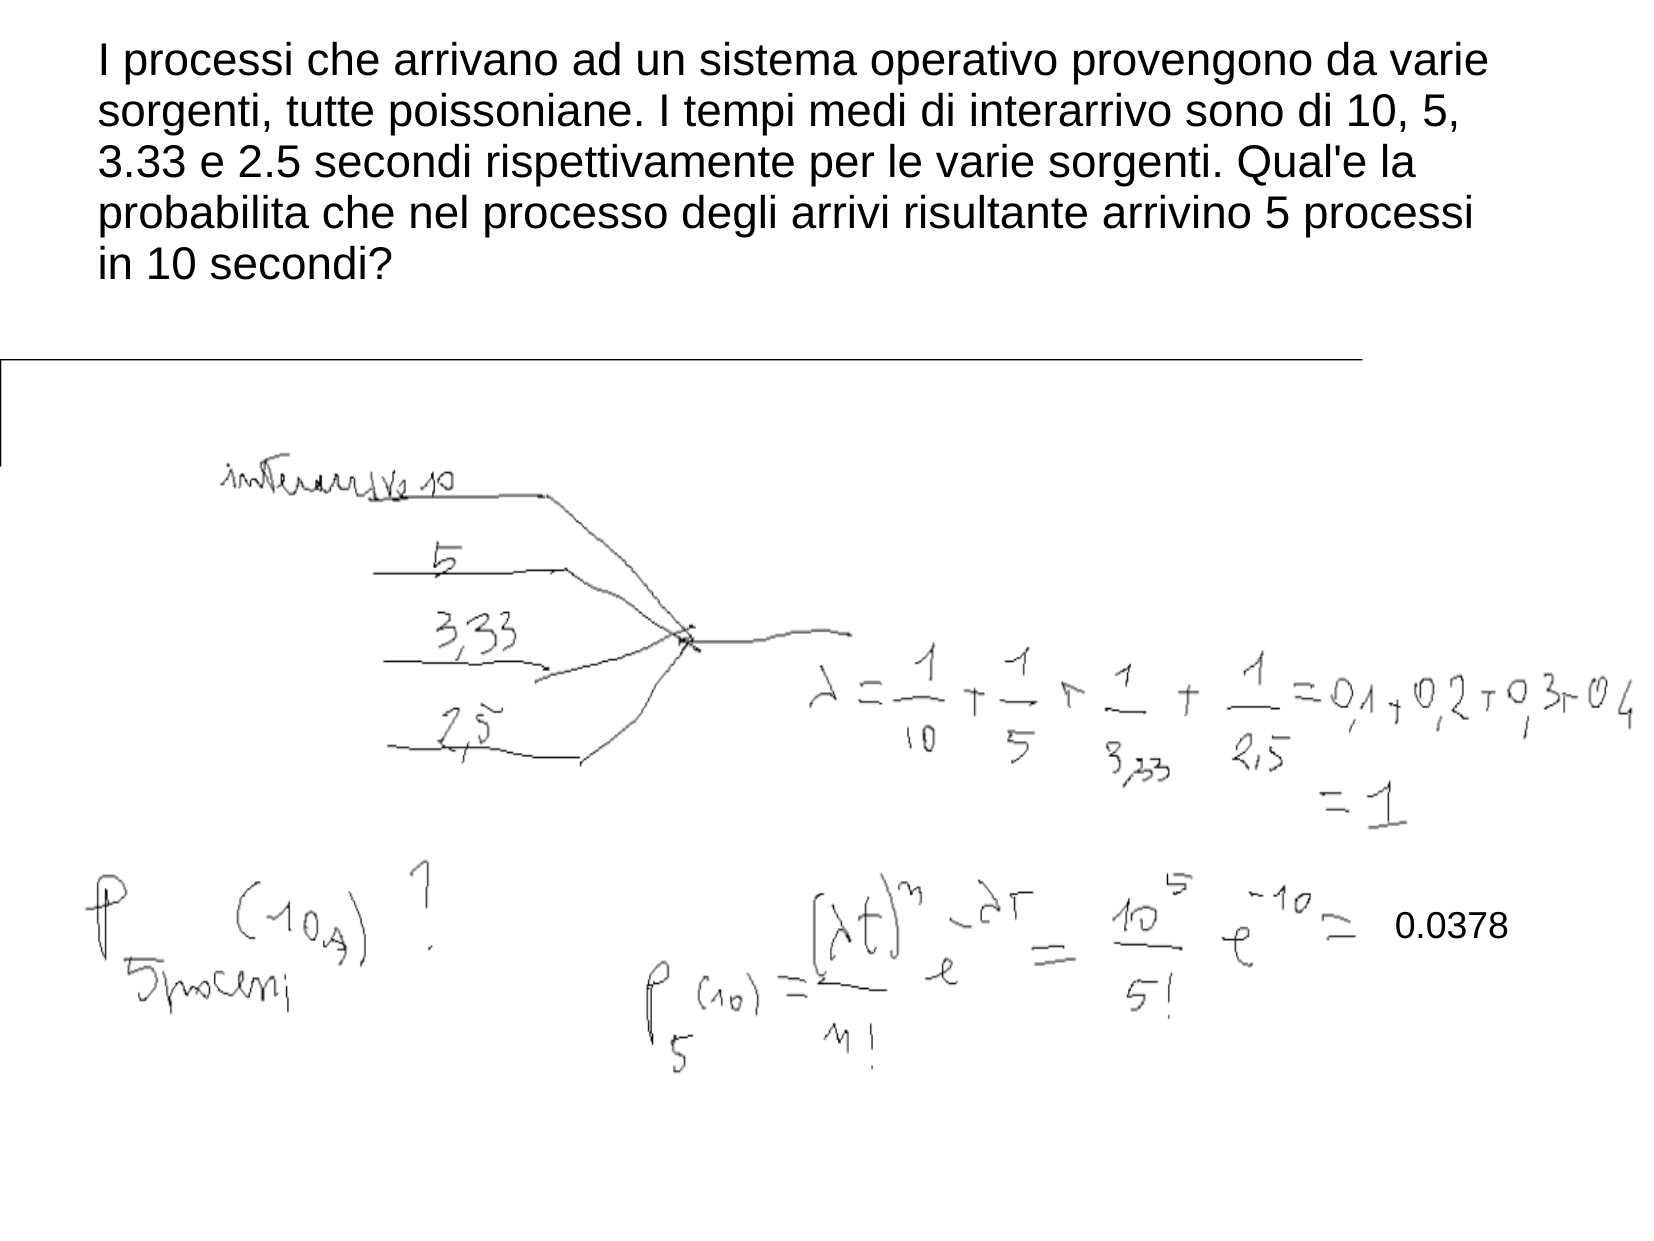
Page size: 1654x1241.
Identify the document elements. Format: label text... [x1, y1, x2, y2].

text_box 0.0378 [1380, 896, 1606, 954]
text_box I processi che arrivano ad un sistema operativo provengono da varie sorgenti, tutte poissoniane. I tempi medi di interarrivo sono di 10, 5, 3.33 e 2.5 secondi rispettivamente per le varie sorgenti. Qual'e la probabilita che nel processo degli arrivi risultante arrivino 5 processi in 10 secondi? [82, 26, 1531, 298]
picture [0, 359, 1654, 1156]
